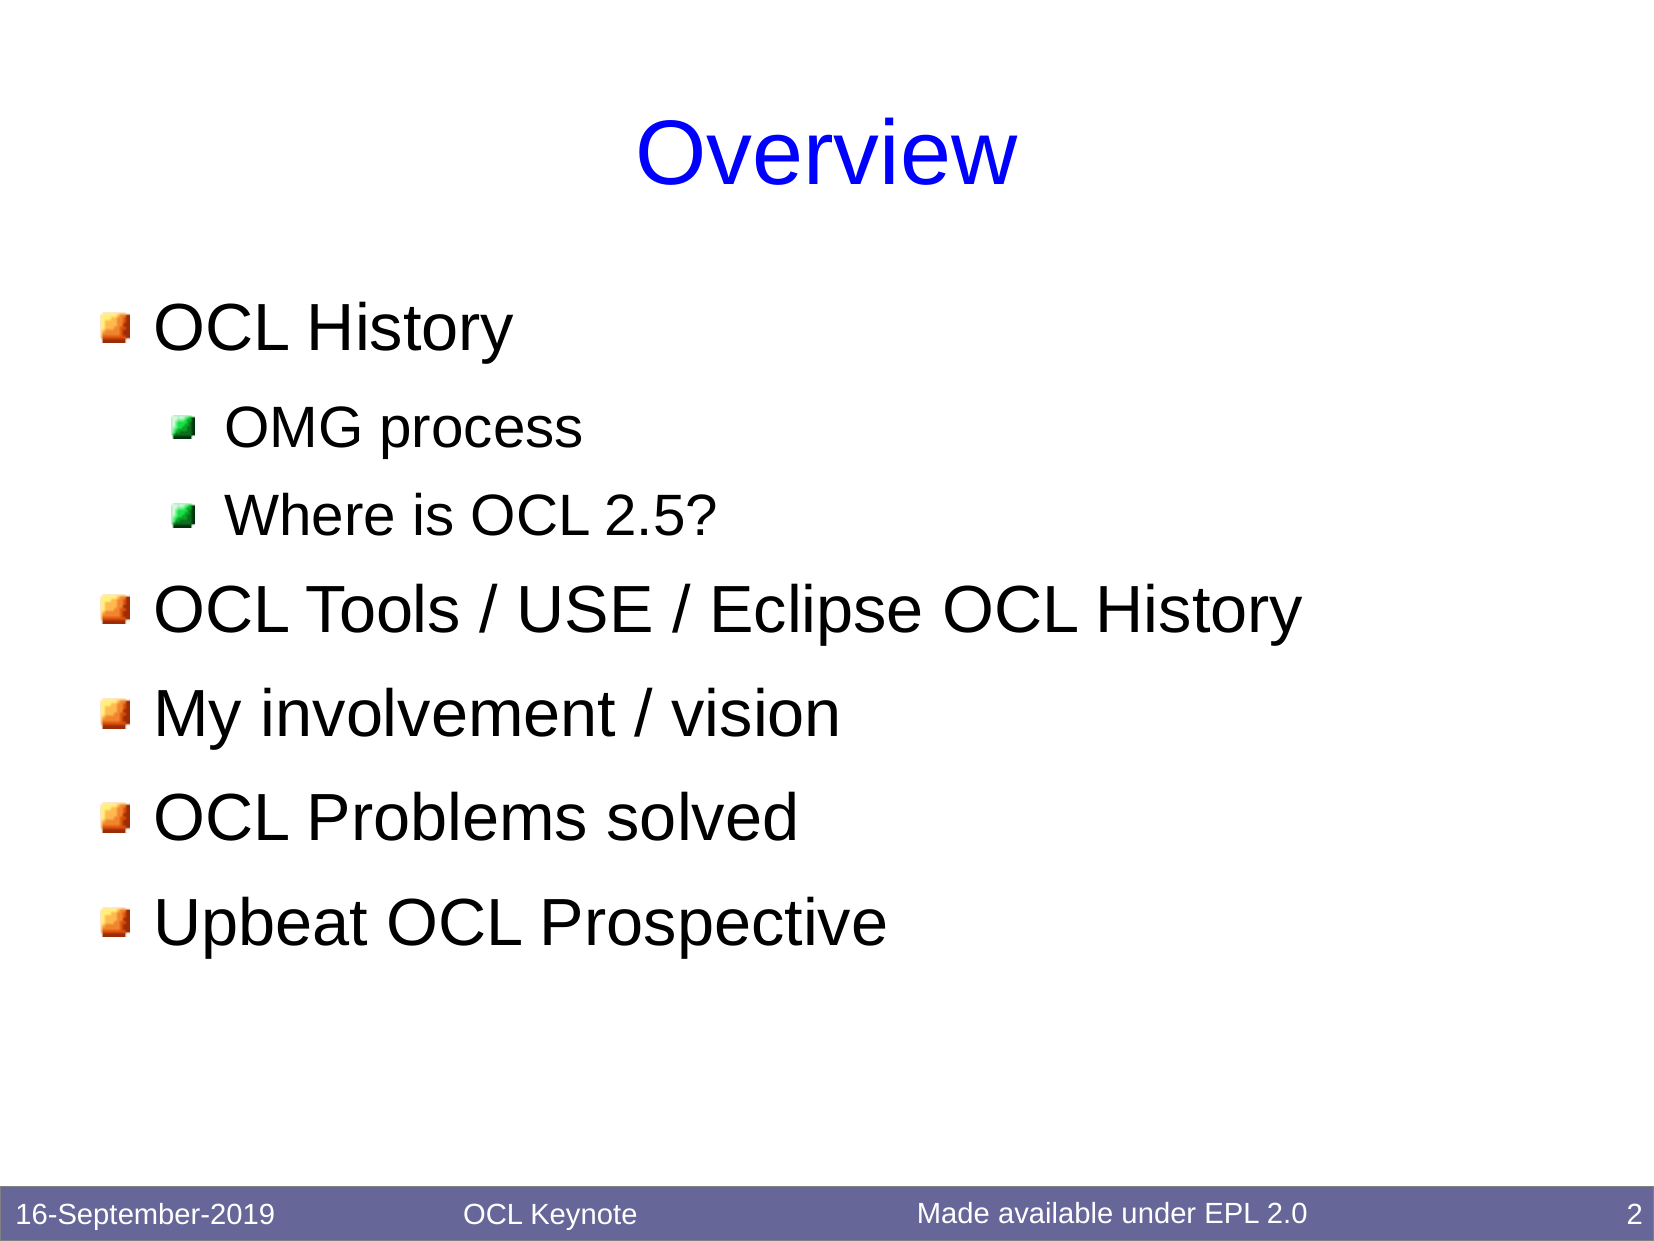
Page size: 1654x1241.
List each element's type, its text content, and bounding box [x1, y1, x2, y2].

list OCL History OMG process Where is OCL 2.5? OCL Tools / USE / Eclipse OCL History My involvement / vision OCL Problems solved Upbeat OCL Prospective [82, 290, 1571, 1010]
title Overview [82, 49, 1571, 257]
